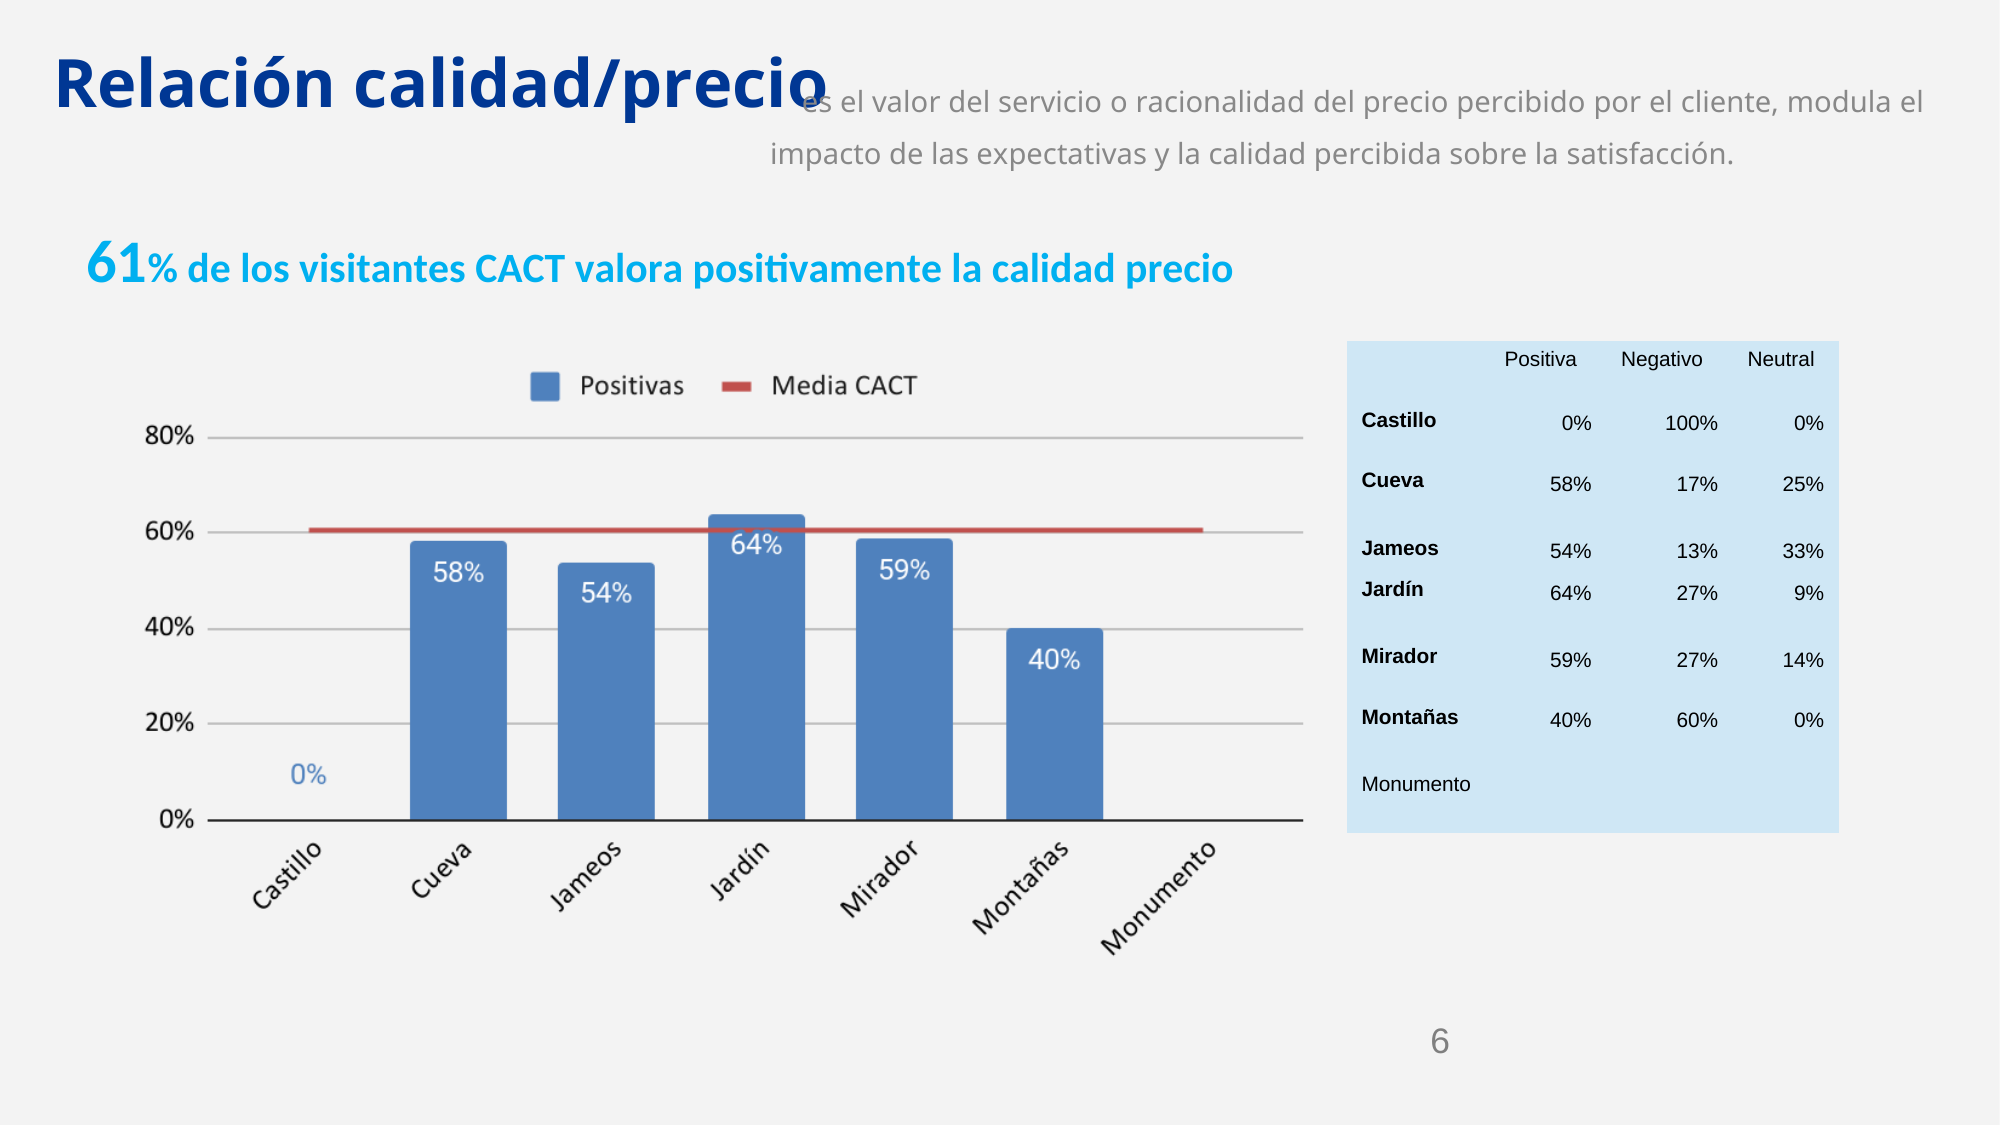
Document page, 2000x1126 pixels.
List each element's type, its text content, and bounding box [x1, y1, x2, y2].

table_cell 60% [1606, 698, 1733, 765]
table_cell 0% [1490, 401, 1606, 462]
table_cell 14% [1733, 638, 1839, 698]
table_cell Jardín [1347, 570, 1490, 638]
table_cell 0% [1733, 698, 1839, 765]
table_cell Montañas [1347, 698, 1490, 765]
text_box Relación calidad/precio [53, 0, 1928, 121]
text_box <número> [1412, 1008, 1880, 1069]
table_cell 40% [1490, 698, 1606, 765]
table_header Positiva [1490, 341, 1606, 401]
table_cell [1606, 765, 1733, 833]
text_box es el valor del servicio o racionalidad del precio percibido por el cliente, modula el impacto de las expectativas y la calidad percibida sobre la satisfacción. [742, 35, 1965, 289]
table_cell Mirador [1347, 638, 1490, 698]
table_cell [1733, 765, 1839, 833]
table_cell Castillo [1347, 401, 1490, 462]
table_cell 54% [1490, 529, 1606, 570]
table_cell 27% [1606, 570, 1733, 638]
table_cell 9% [1733, 570, 1839, 638]
table_cell 25% [1733, 462, 1839, 529]
table_cell 13% [1606, 529, 1733, 570]
table_cell [1490, 765, 1606, 833]
table_cell 27% [1606, 638, 1733, 698]
table_cell Monumento [1347, 765, 1490, 833]
table_header [1347, 341, 1490, 401]
table_cell 33% [1733, 529, 1839, 570]
table_cell 58% [1490, 462, 1606, 529]
table_header Neutral [1733, 341, 1839, 401]
text_box 61% de los visitantes CACT valora positivamente la calidad precio [71, 199, 1377, 289]
table_cell Jameos [1347, 529, 1490, 570]
table_cell 17% [1606, 462, 1733, 529]
table_cell 0% [1733, 401, 1839, 462]
table_cell Cueva [1347, 462, 1490, 529]
table_cell 100% [1606, 401, 1733, 462]
table_cell 59% [1490, 638, 1606, 698]
picture [112, 340, 1336, 985]
table_cell 64% [1490, 570, 1606, 638]
table_header Negativo [1606, 341, 1733, 401]
